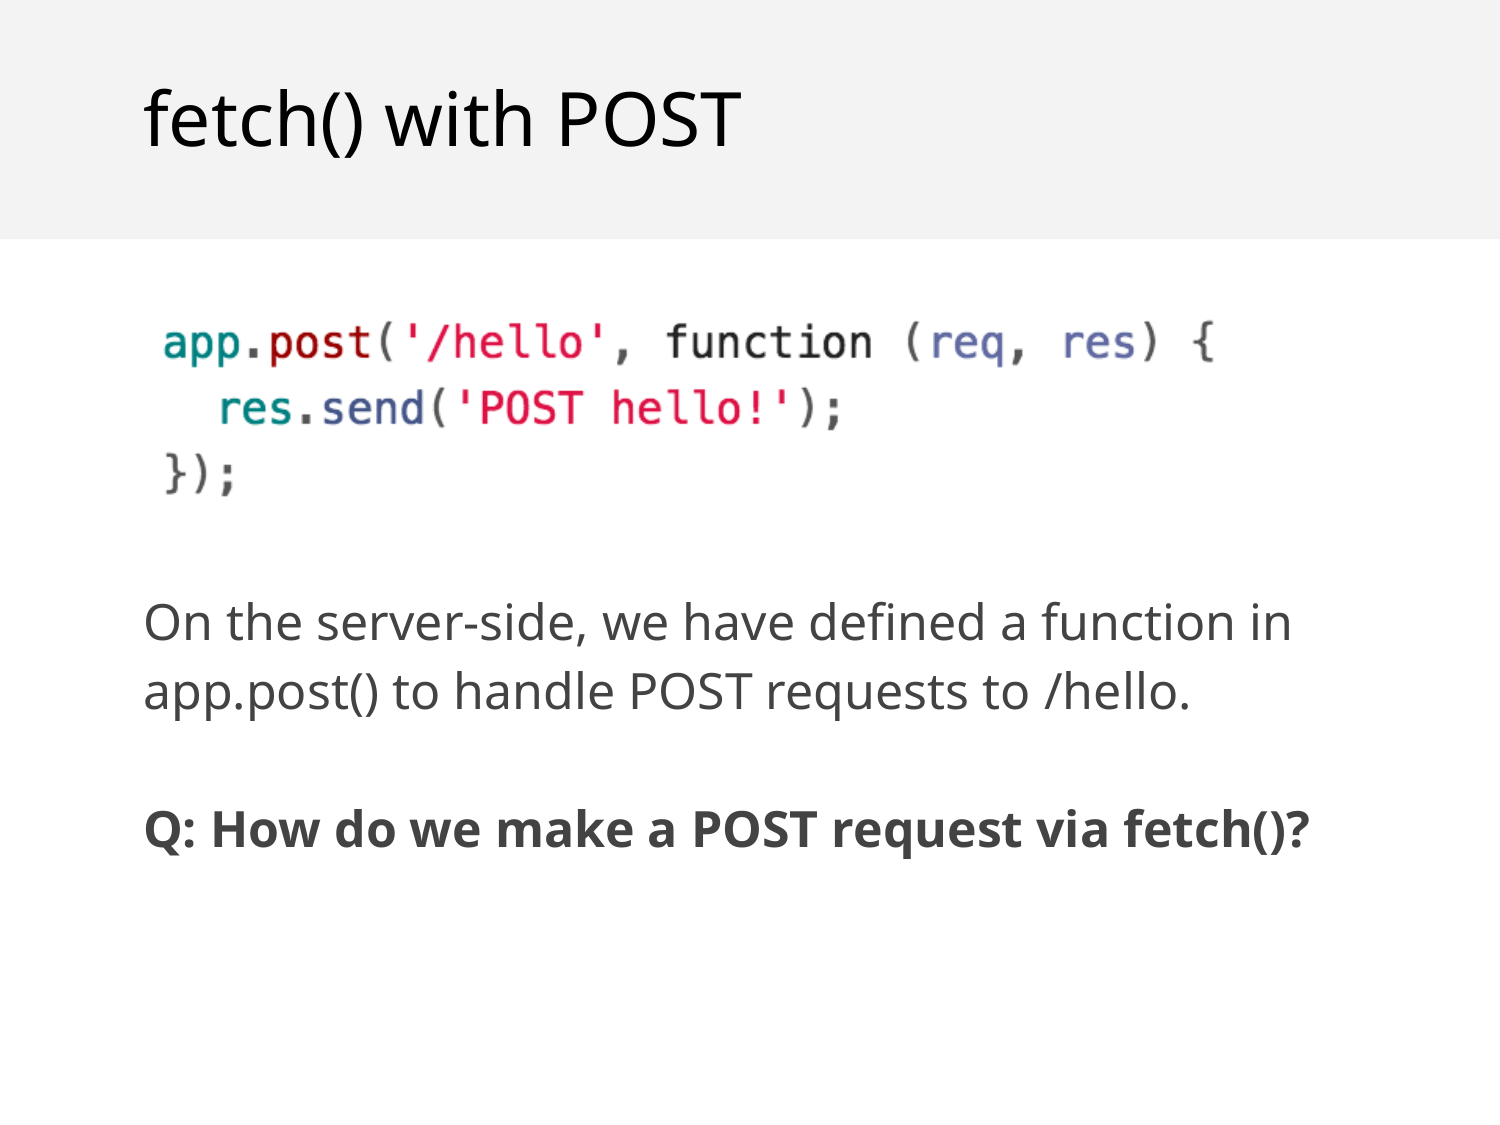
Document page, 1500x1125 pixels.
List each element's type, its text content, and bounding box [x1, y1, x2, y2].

title fetch() with POST [128, 56, 1372, 183]
picture [128, 292, 1251, 550]
list On the server-side, we have defined a function in app.post() to handle POST requests to /hello. Q: How do we make a POST request via fetch()? [128, 566, 1372, 966]
